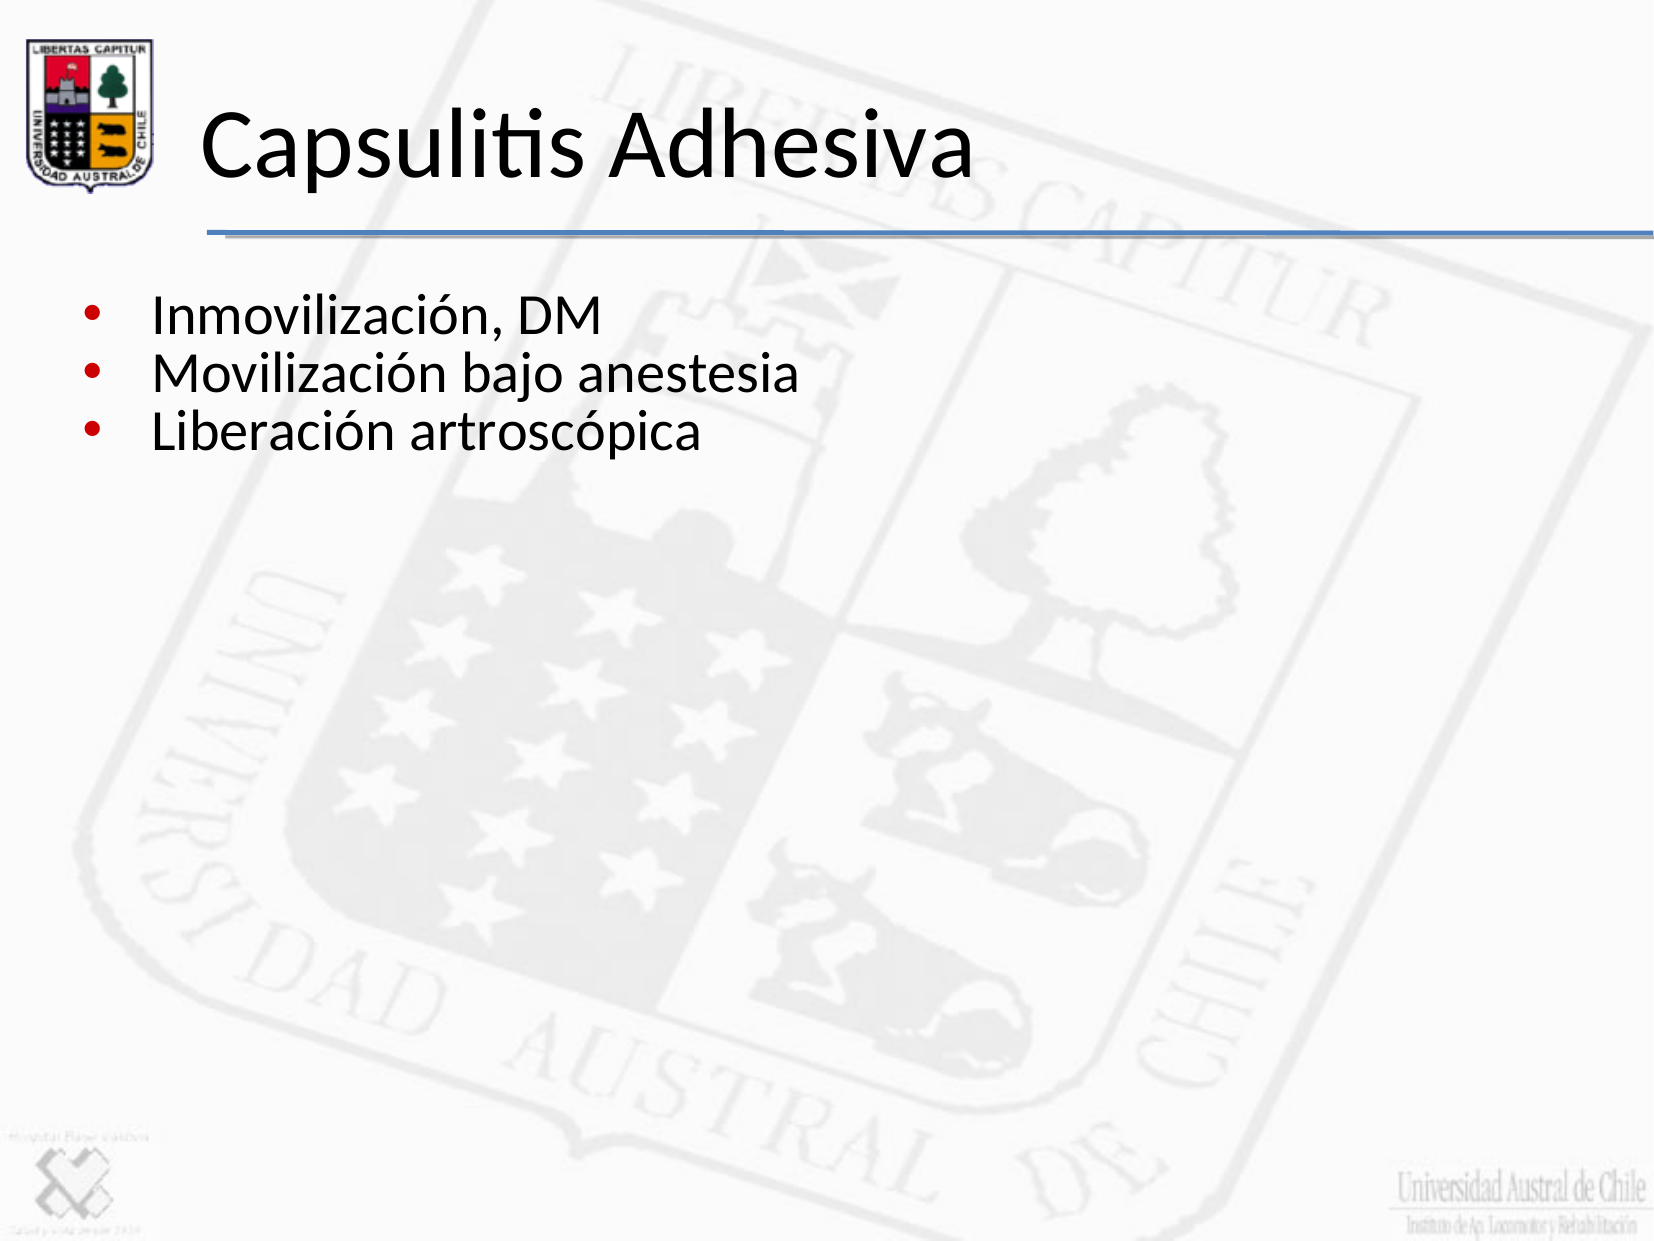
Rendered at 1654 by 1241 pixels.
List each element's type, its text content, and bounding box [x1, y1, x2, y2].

picture [0, 0, 1654, 1241]
title Capsulitis Adhesiva [82, 49, 1571, 257]
list Inmovilización, DM Movilización bajo anestesia Liberación artroscópica [82, 290, 809, 1109]
